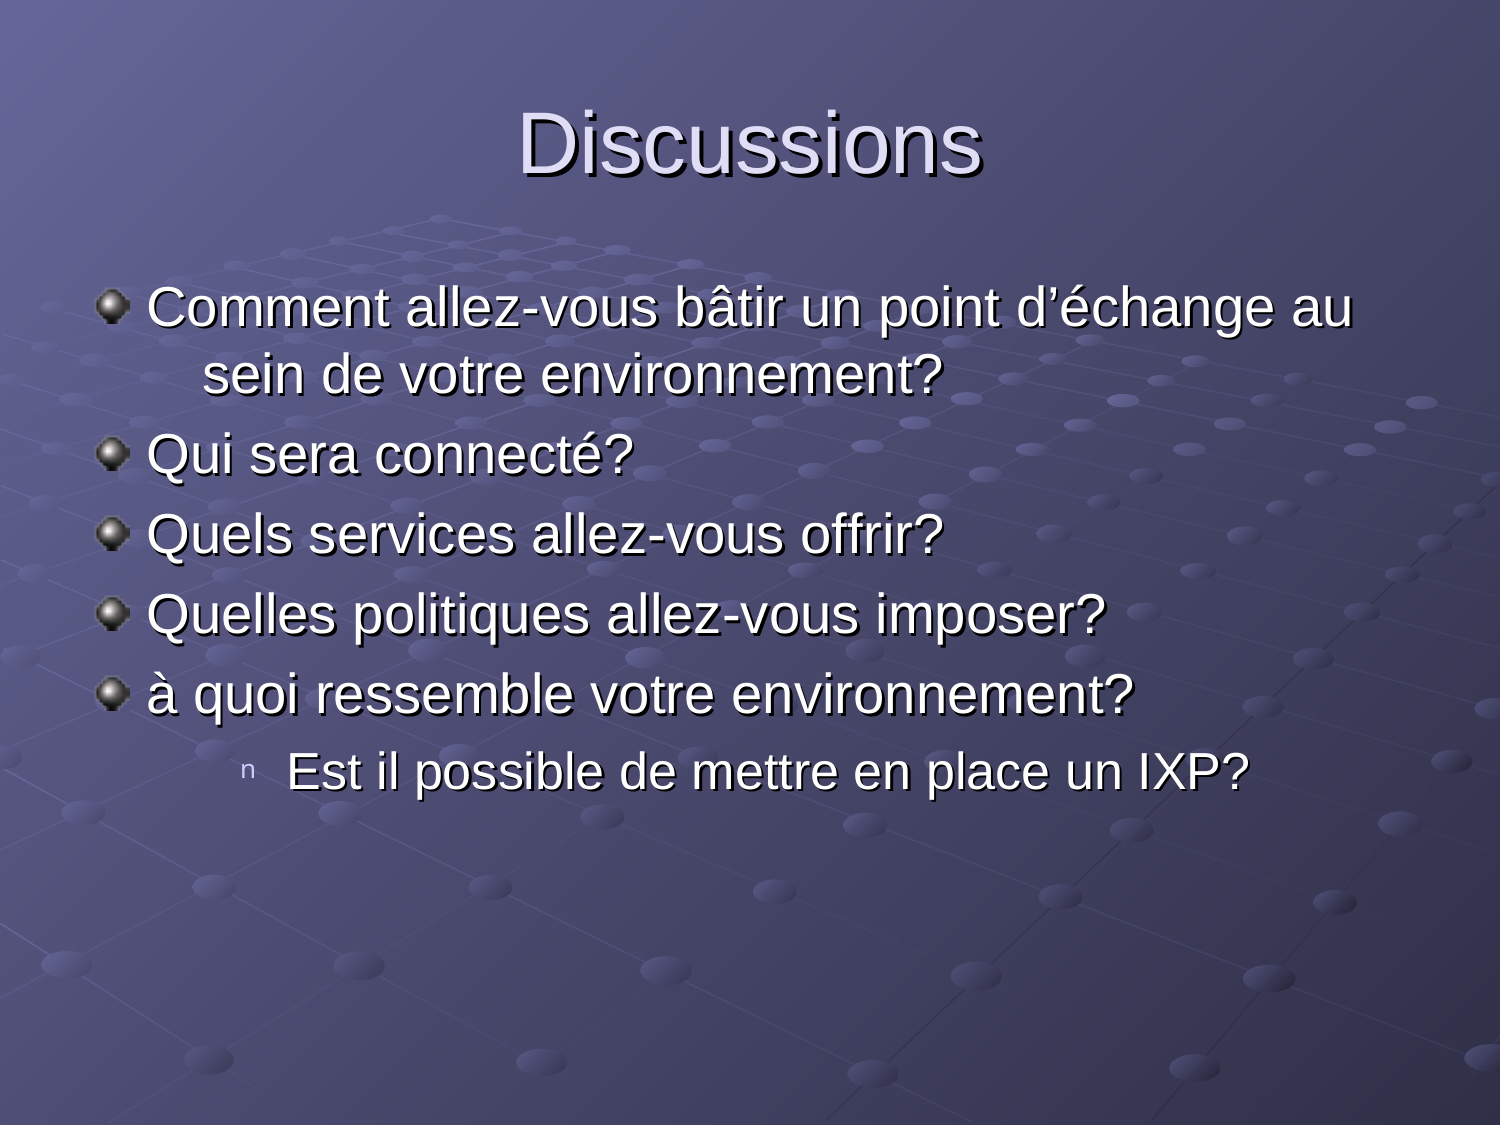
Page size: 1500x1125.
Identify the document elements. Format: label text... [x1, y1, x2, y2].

title Discussions [75, 45, 1426, 233]
list Comment allez-vous bâtir un point d’échange au sein de votre environnement? Qui sera connecté? Quels services allez-vous offrir? Quelles politiques allez-vous imposer? à quoi ressemble votre environnement? Est il possible de mettre en place un IXP? [75, 262, 1426, 1007]
